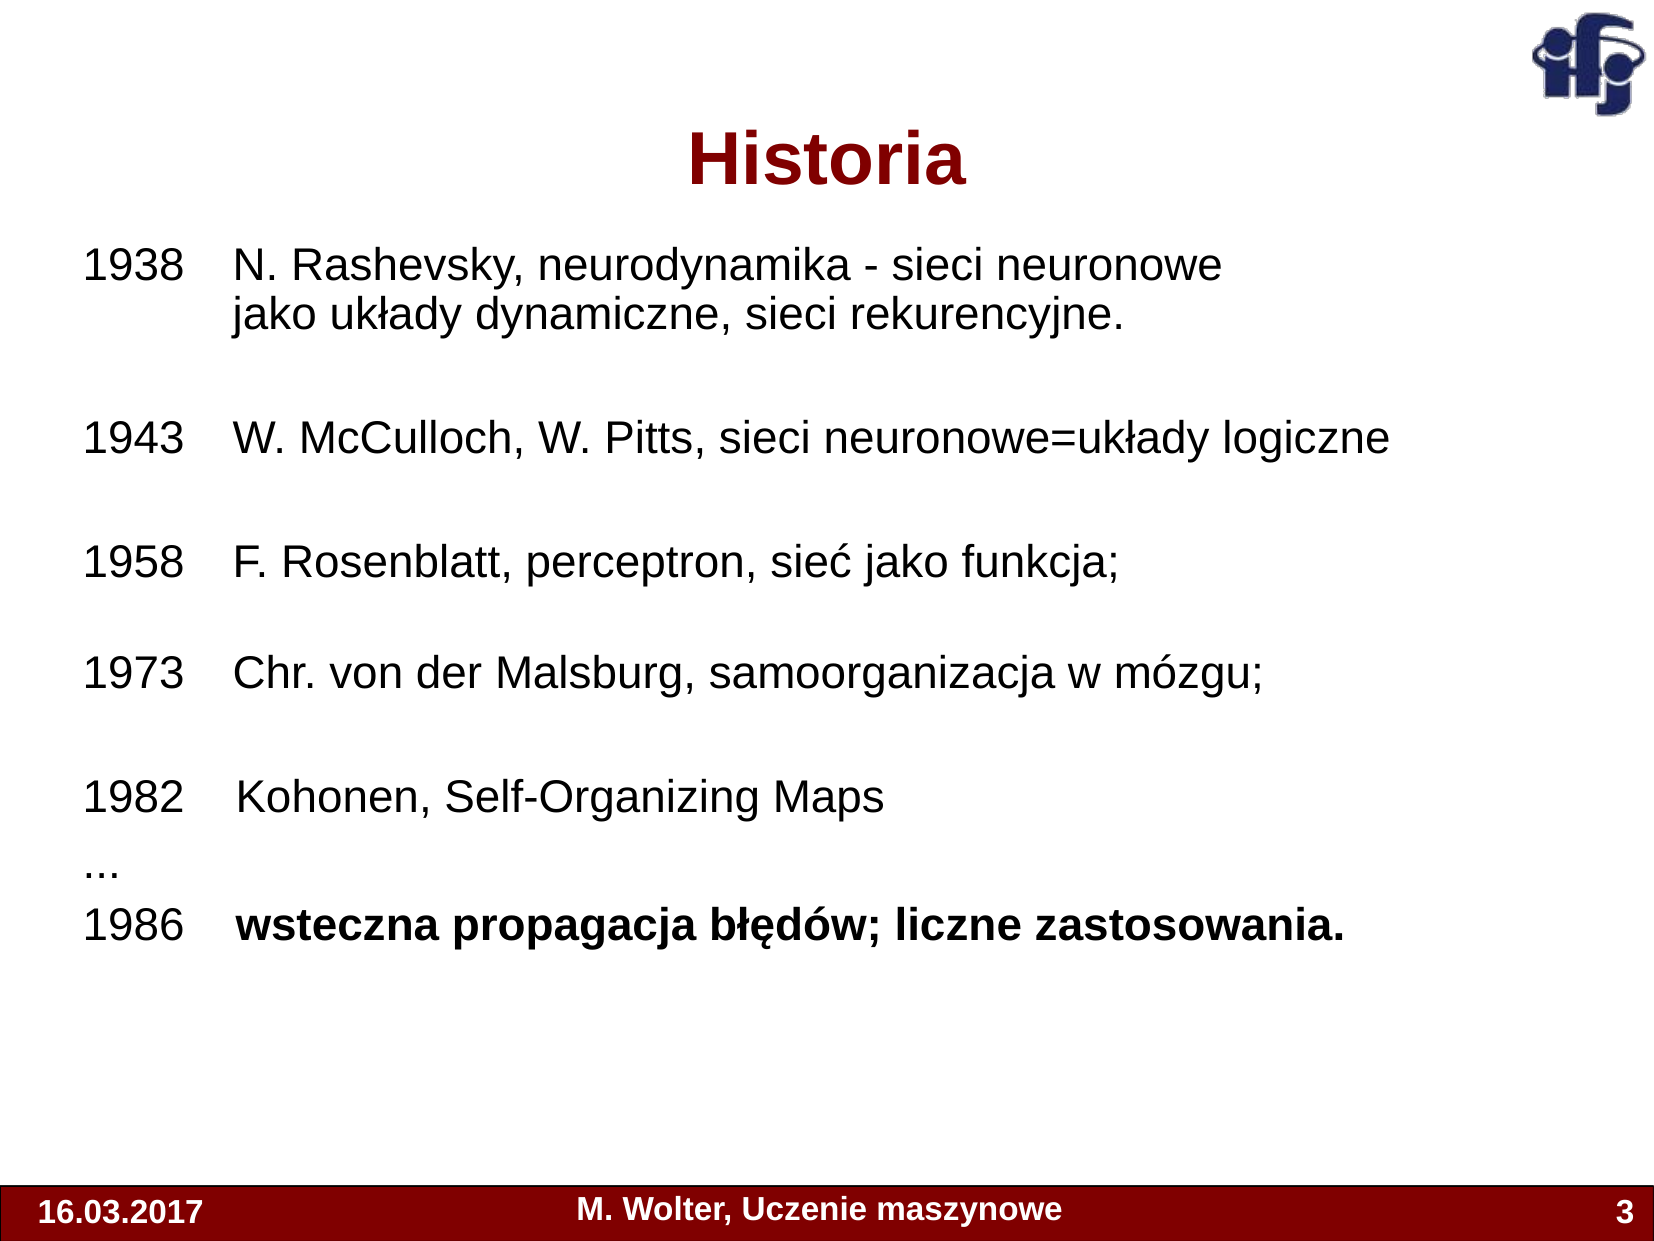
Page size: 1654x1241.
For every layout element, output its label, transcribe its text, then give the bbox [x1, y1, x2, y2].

list 1938 N. Rashevsky, neurodynamika - sieci neuronowe jako układy dynamiczne, sieci rekurencyjne. 1943 W. McCulloch, W. Pitts, sieci neuronowe=układy logiczne 1958 F. Rosenblatt, perceptron, sieć jako funkcja; 1973 Chr. von der Malsburg, samoorganizacja w mózgu; 1982 Kohonen, Self-Organizing Maps ... 1986 wsteczna propagacja błędów; liczne zastosowania. [82, 240, 1571, 1179]
title Historia [82, 30, 1571, 240]
picture [1525, 0, 1654, 129]
